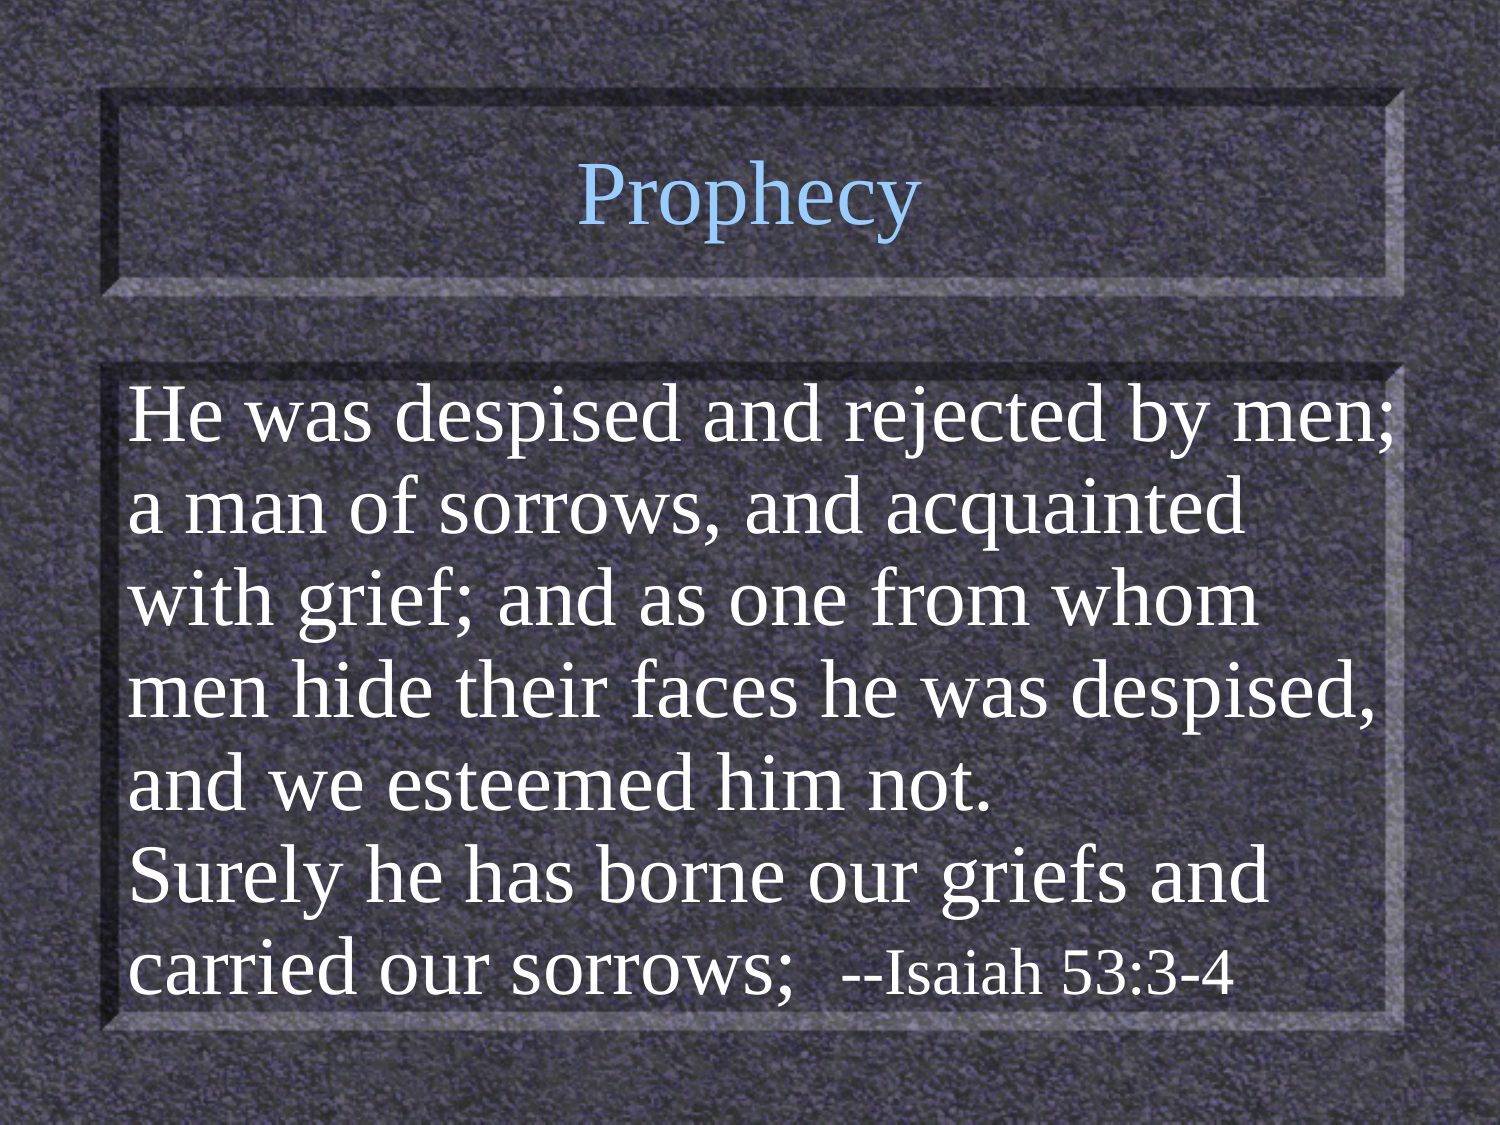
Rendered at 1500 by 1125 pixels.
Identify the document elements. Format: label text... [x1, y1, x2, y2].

title Prophecy [150, 76, 1351, 312]
picture [0, 0, 1500, 1125]
text_box He was despised and rejected by men; a man of sorrows, and acquainted with grief; and as one from whom men hide their faces he was despised, and we esteemed him not. Surely he has borne our griefs and carried our sorrows; --Isaiah 53:3-4 [112, 359, 1426, 1020]
